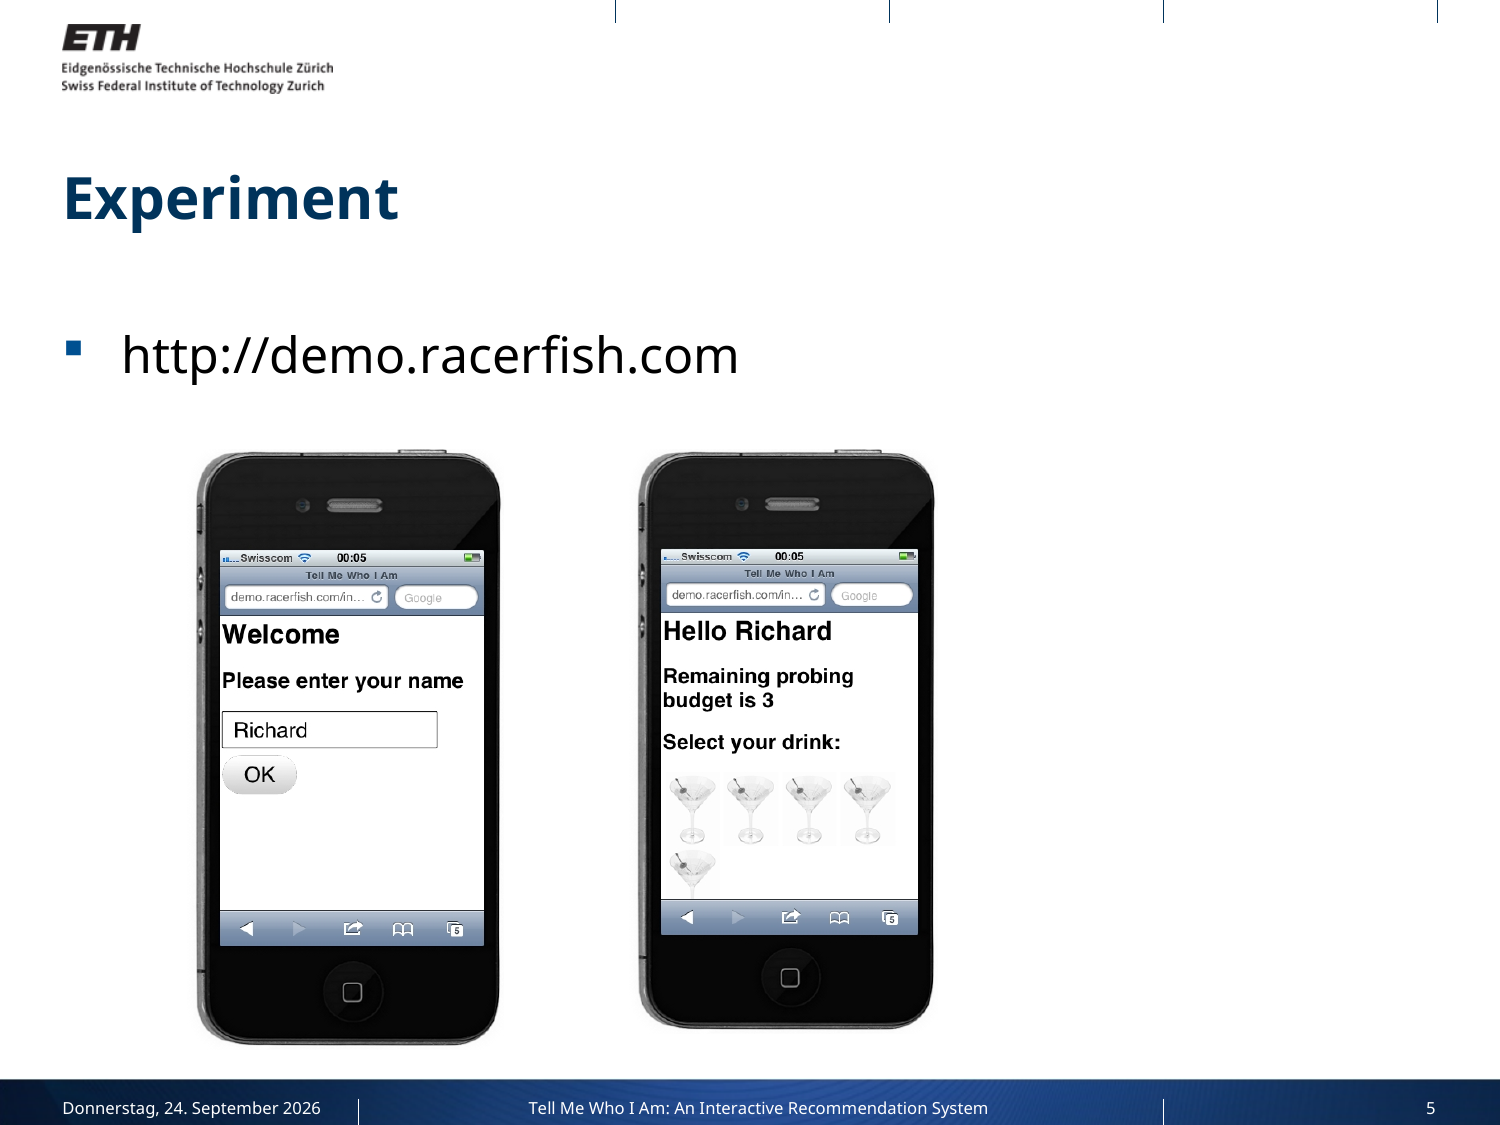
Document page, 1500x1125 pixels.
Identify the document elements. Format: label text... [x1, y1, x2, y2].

picture [629, 449, 938, 1034]
picture [187, 449, 504, 1051]
picture [0, 1078, 1500, 1125]
title Experiment [62, 157, 1438, 281]
list http://demo.racerfish.com [62, 319, 1438, 1052]
picture [62, 24, 333, 94]
